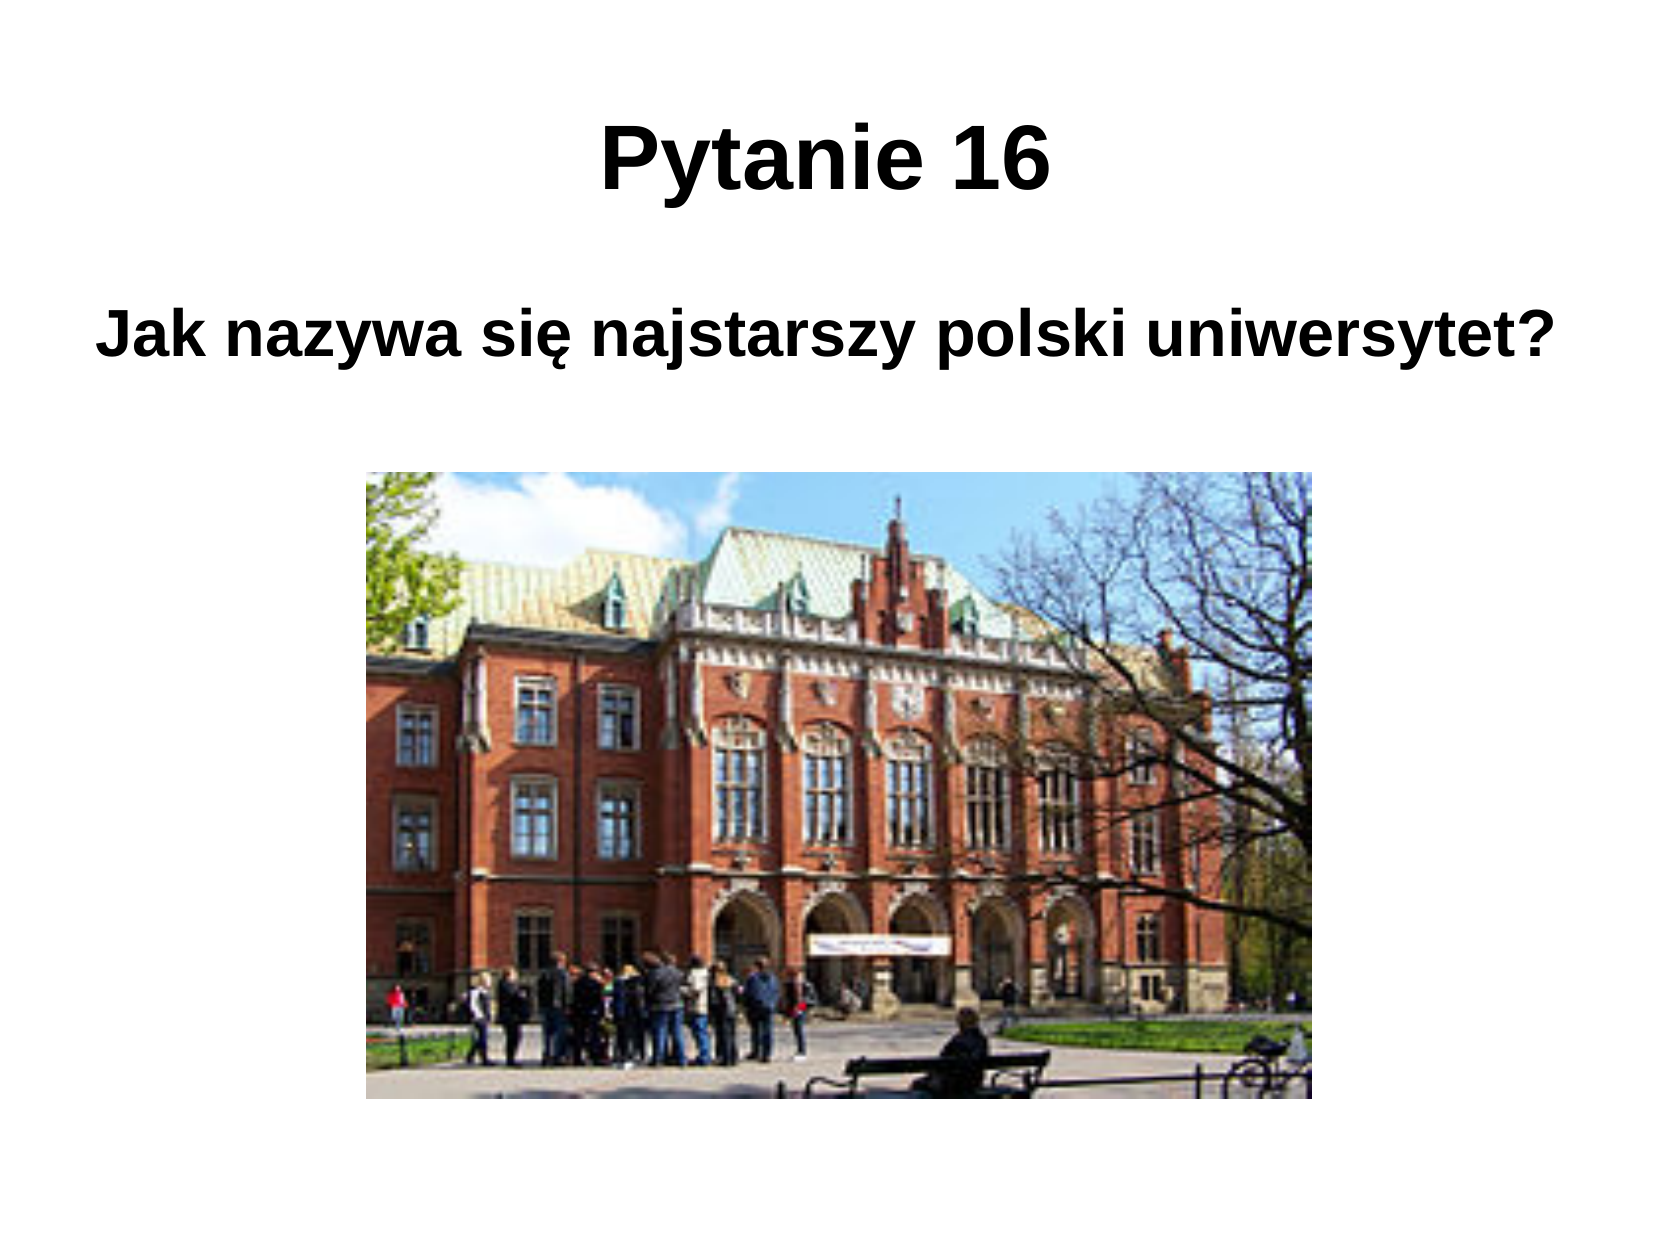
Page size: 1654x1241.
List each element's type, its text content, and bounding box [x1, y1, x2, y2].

picture [366, 472, 1312, 1099]
list Jak nazywa się najstarszy polski uniwersytet? [82, 290, 1571, 1109]
title Pytanie 16 [82, 49, 1571, 257]
